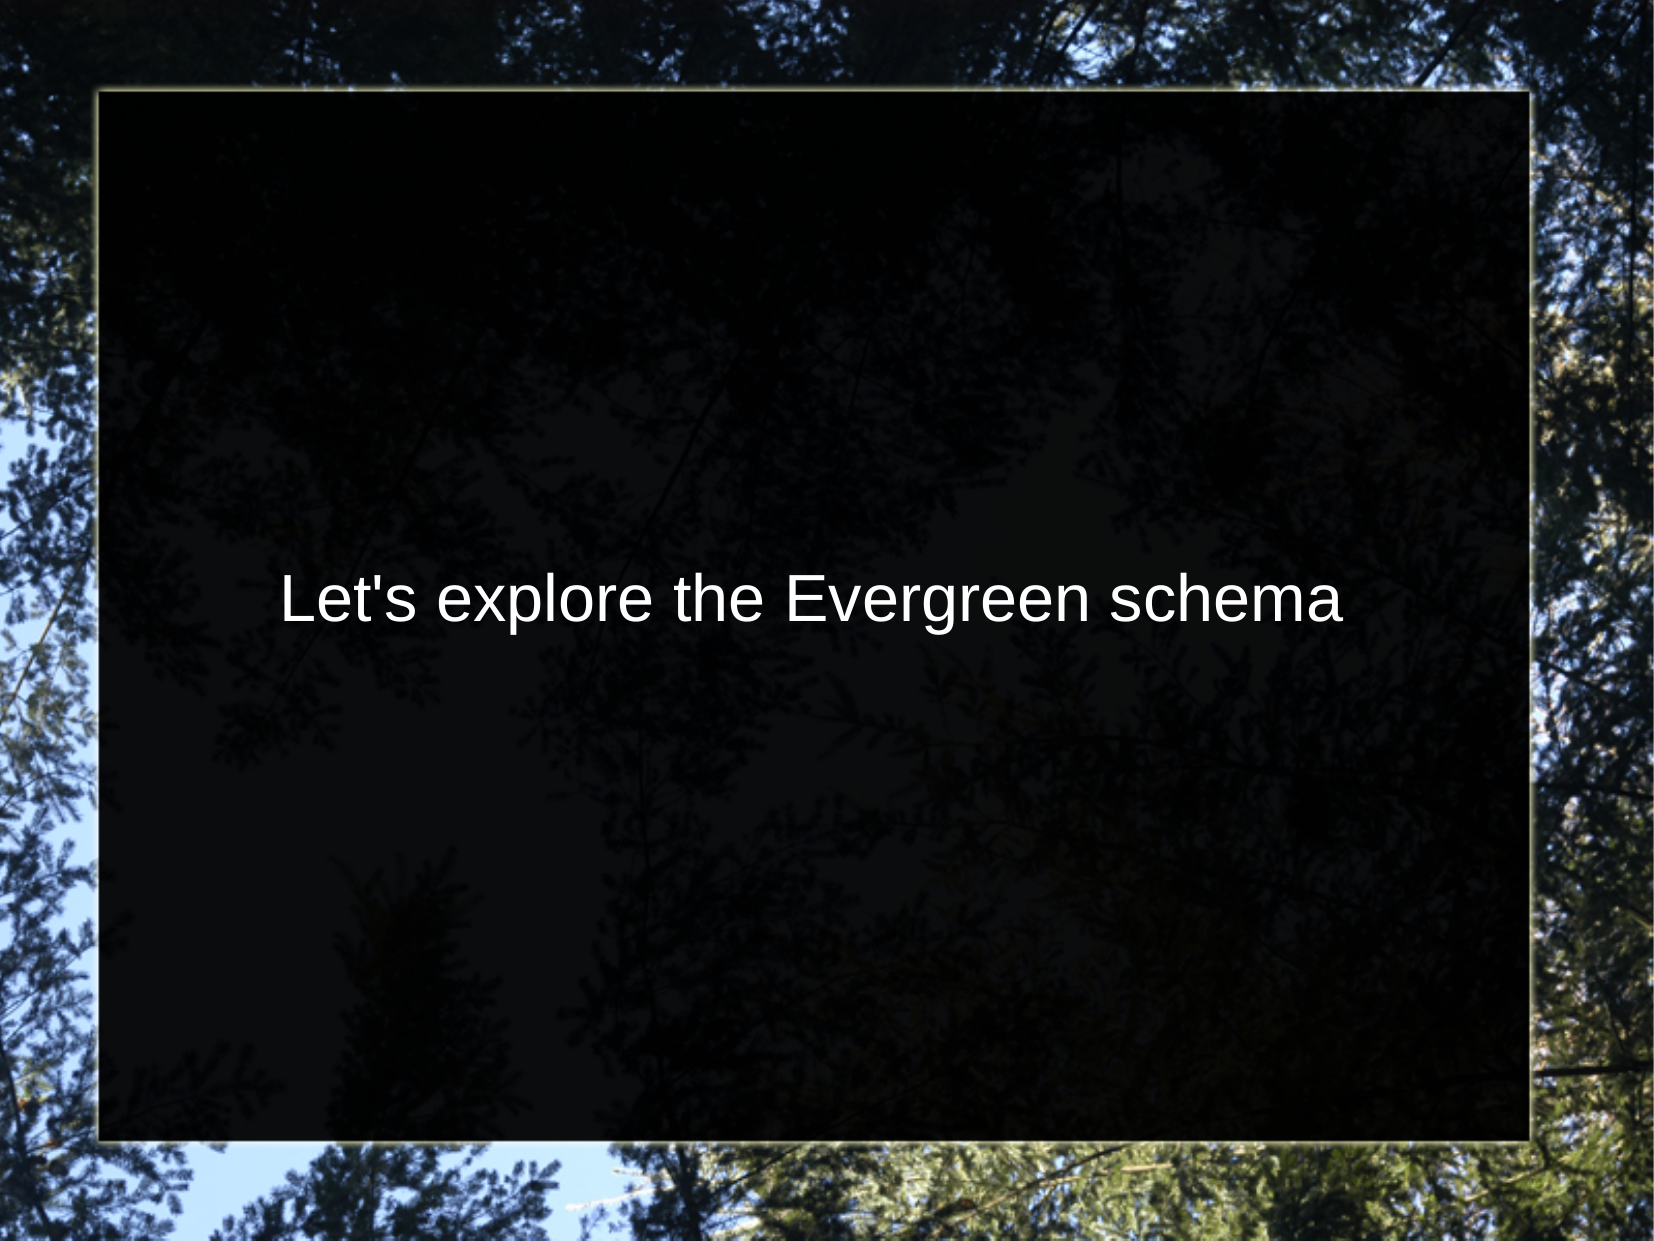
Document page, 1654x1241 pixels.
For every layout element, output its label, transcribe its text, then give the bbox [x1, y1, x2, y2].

picture [0, 0, 1654, 1241]
subtitle Let's explore the Evergreen schema [88, 88, 1536, 1109]
